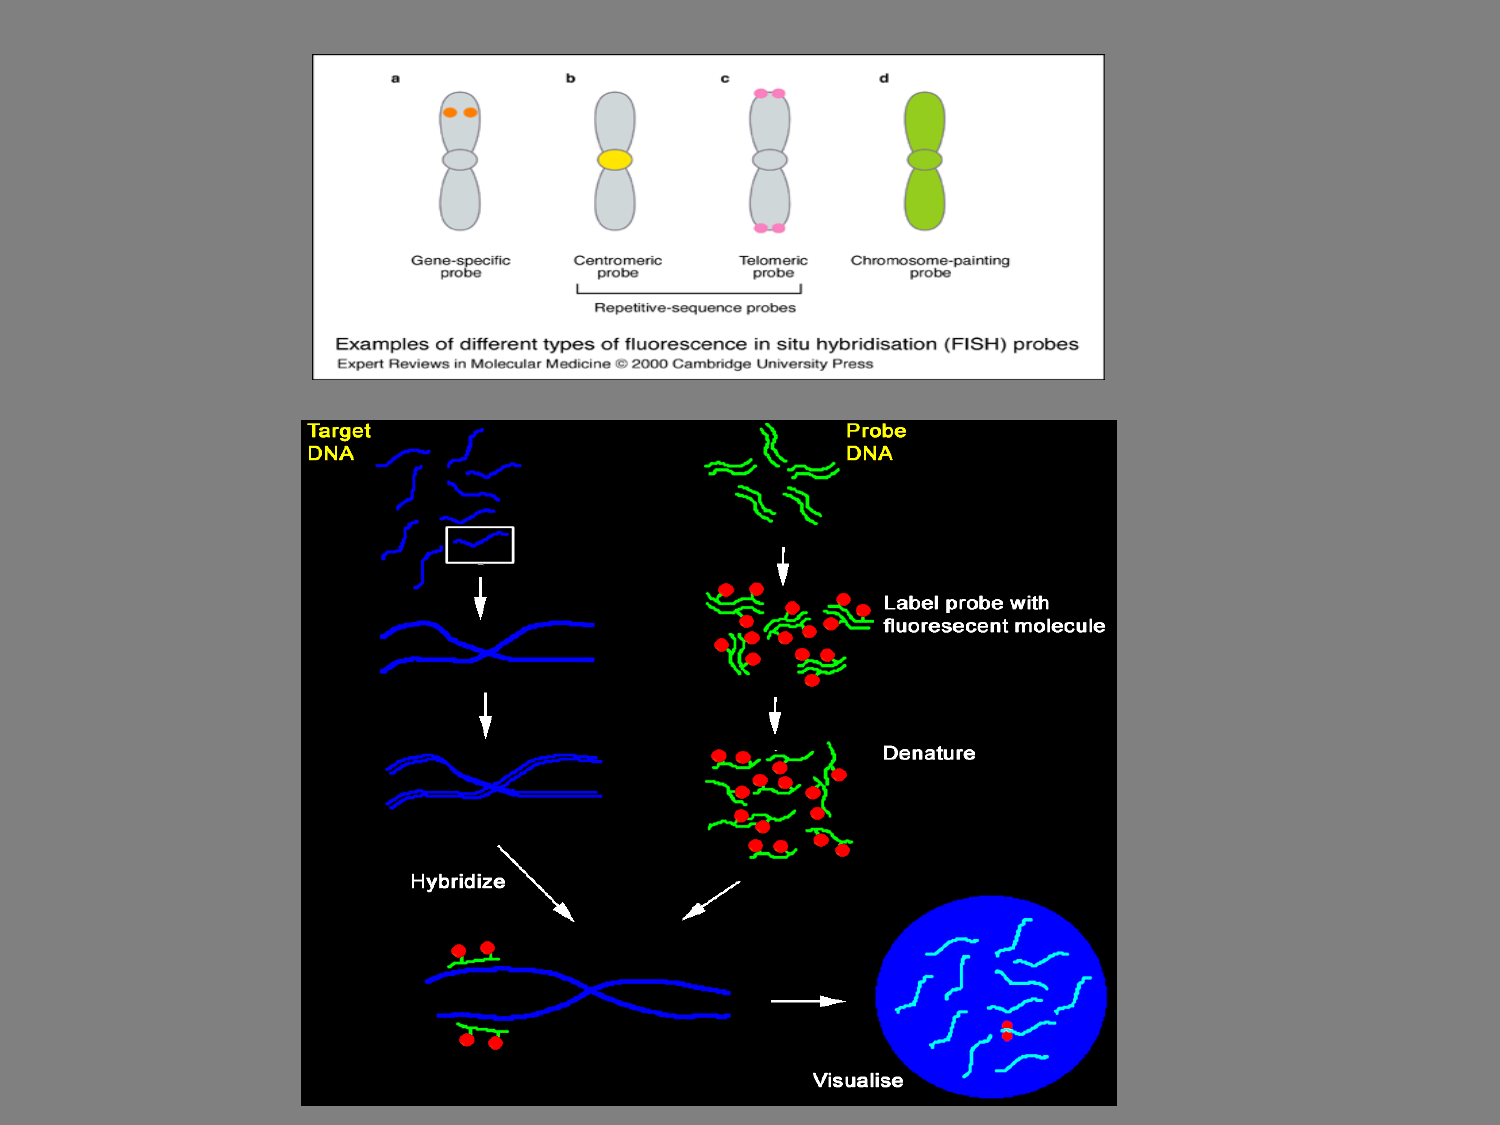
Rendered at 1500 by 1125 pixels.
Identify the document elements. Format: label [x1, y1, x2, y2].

picture [312, 54, 1105, 380]
picture [301, 420, 1117, 1106]
